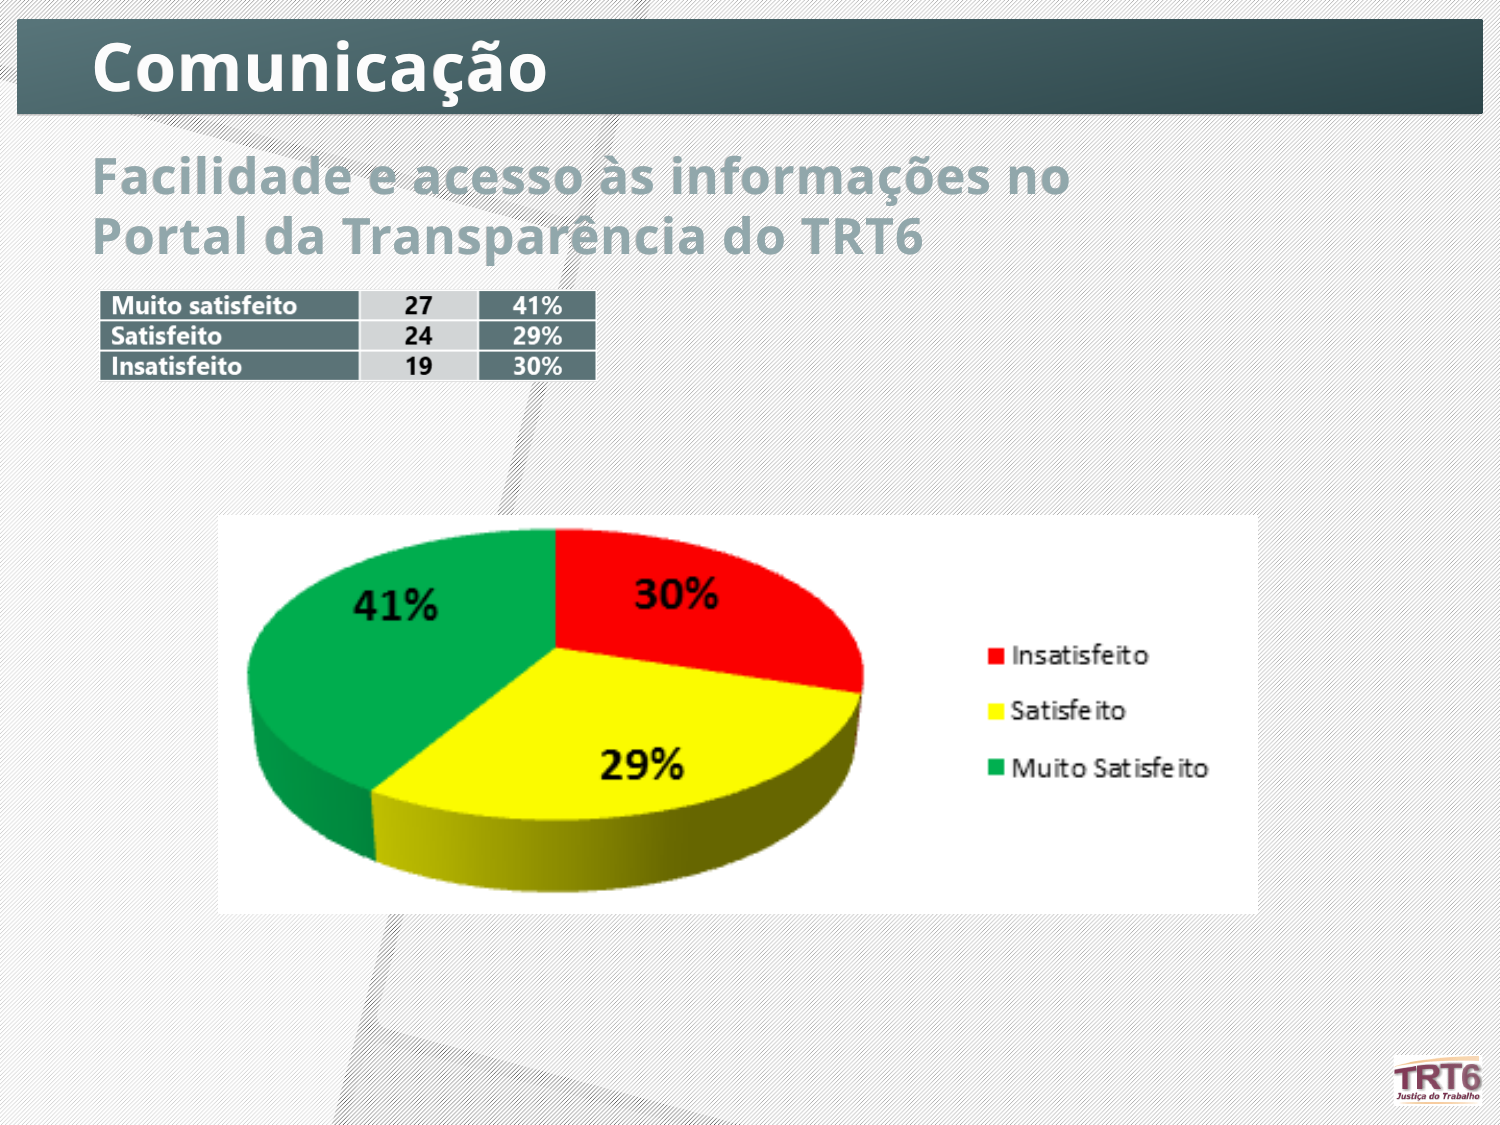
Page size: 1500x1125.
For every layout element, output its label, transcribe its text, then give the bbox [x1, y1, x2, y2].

text_box Comunicação [77, 18, 1500, 113]
picture [99, 281, 597, 395]
text_box [18, 19, 1482, 114]
picture [1393, 1055, 1483, 1106]
text_box Facilidade e acesso às informações no Portal da Transparência do TRT6 [77, 137, 1447, 272]
picture [218, 515, 1258, 914]
